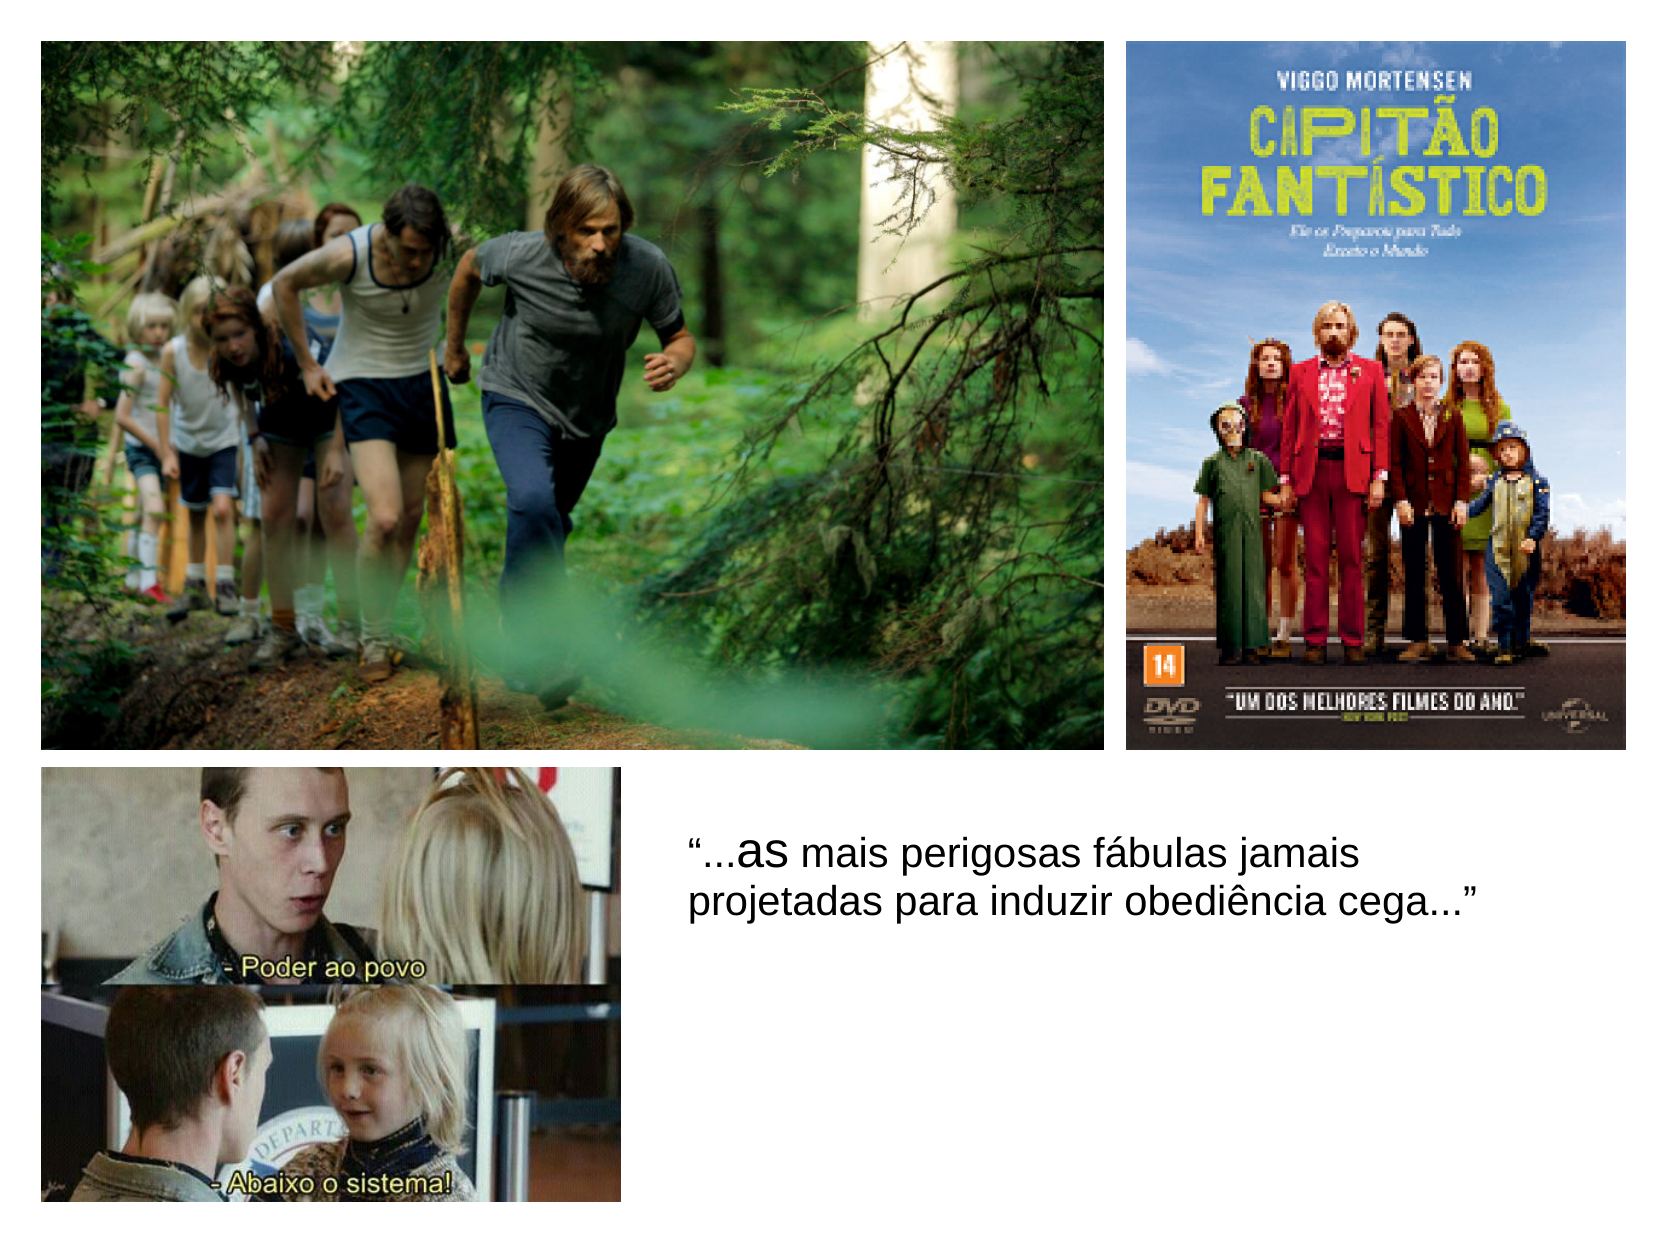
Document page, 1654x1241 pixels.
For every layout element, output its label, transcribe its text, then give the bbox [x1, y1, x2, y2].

picture [41, 41, 1654, 751]
text_box “...as mais perigosas fábulas jamais projetadas para induzir obediência cega...” [673, 814, 1548, 993]
picture [41, 767, 621, 1202]
